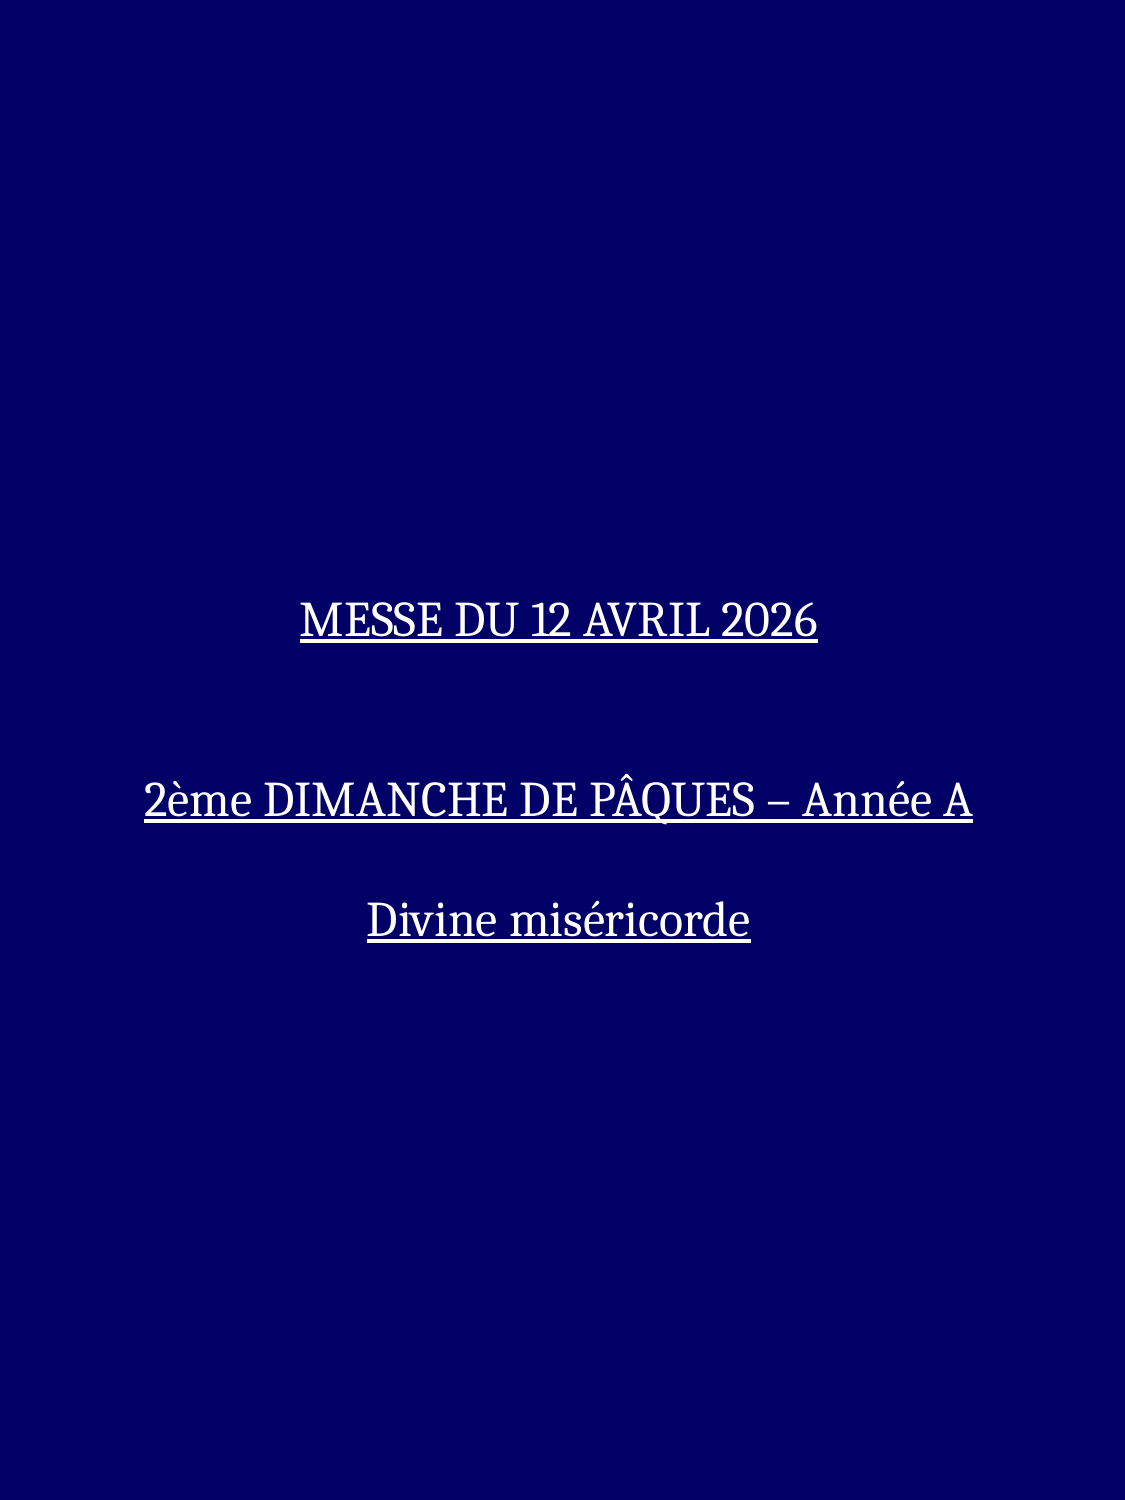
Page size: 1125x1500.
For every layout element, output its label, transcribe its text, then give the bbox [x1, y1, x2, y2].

text_box MESSE DU 12 AVRIL 2026 2ème DIMANCHE DE PÂQUES – Année A Divine miséricorde [11, 578, 1106, 1223]
